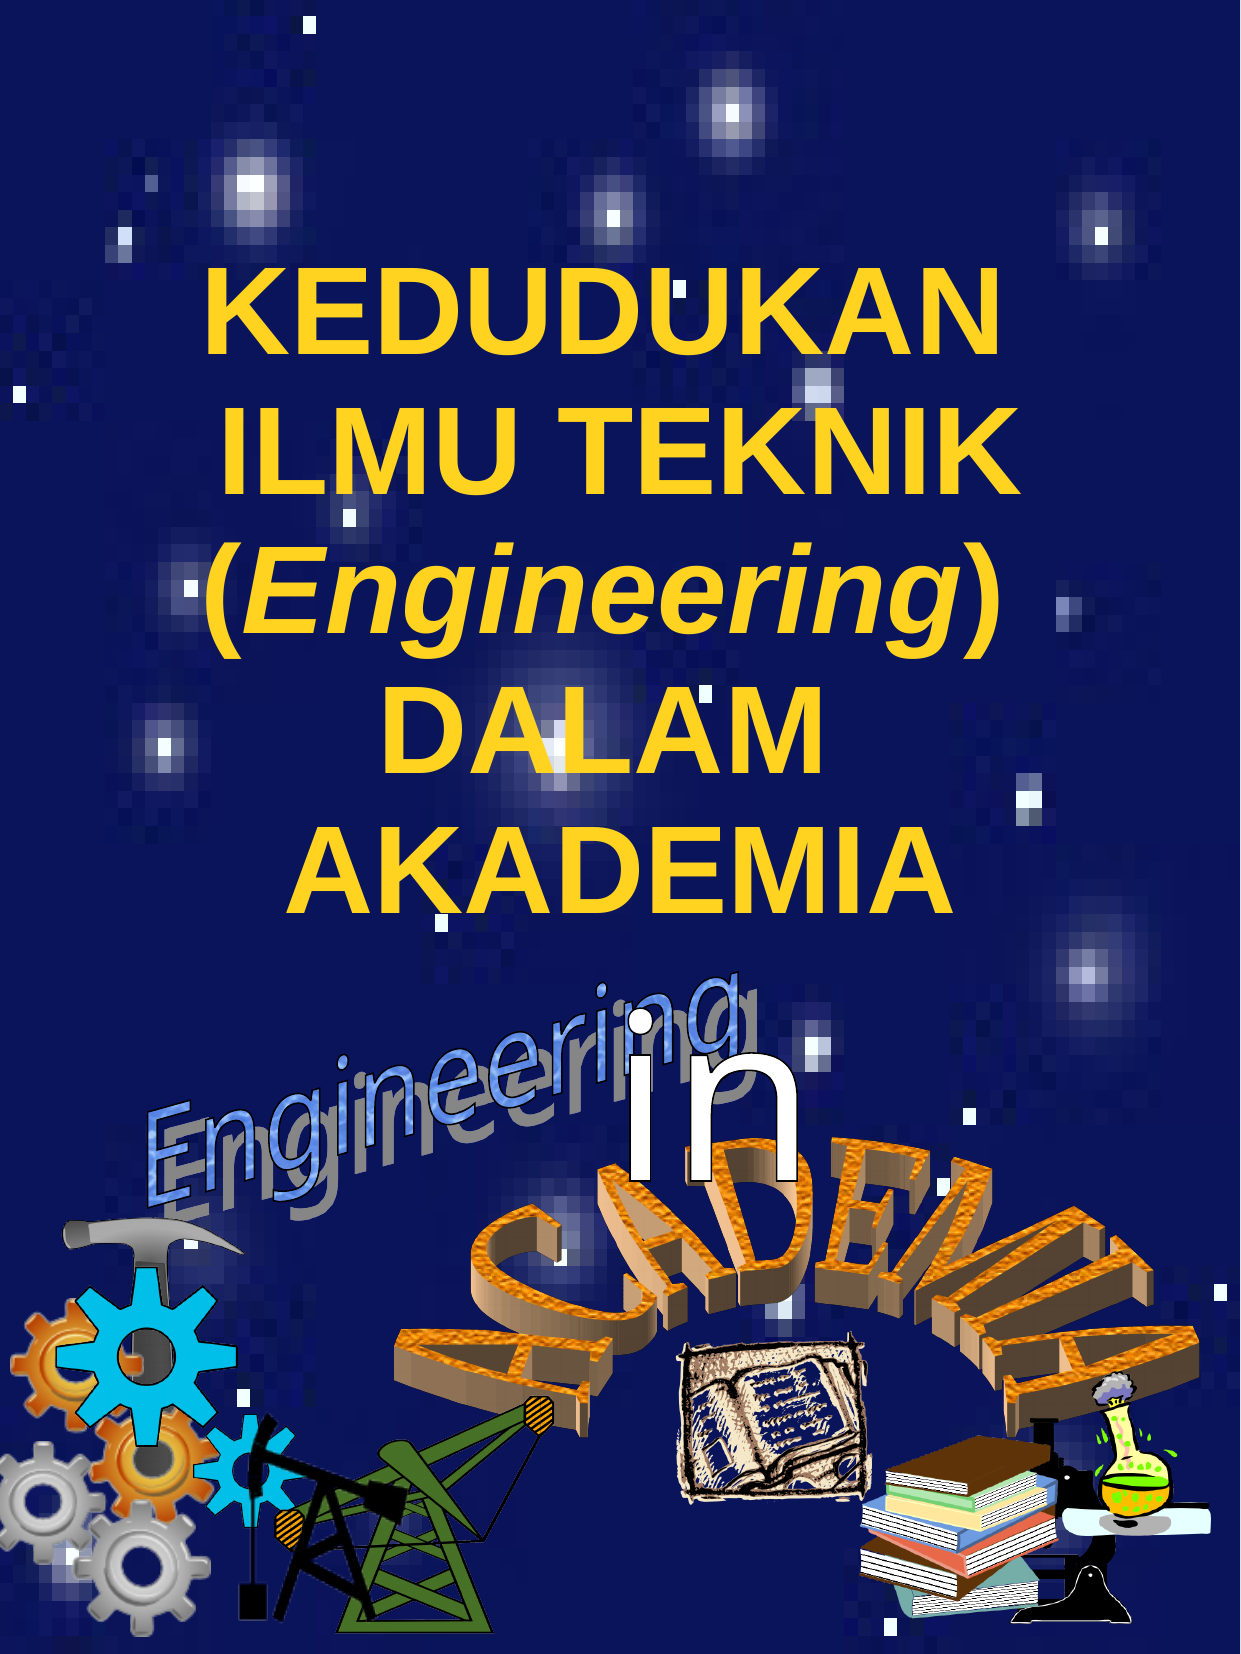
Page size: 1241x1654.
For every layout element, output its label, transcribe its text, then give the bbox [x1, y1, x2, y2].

text_box Engineering [596, 1008, 607, 1084]
text_box in [630, 1055, 651, 1181]
text_box Engineering [624, 993, 673, 1076]
text_box Engineering [365, 1065, 414, 1148]
text_box Engineering [428, 1048, 478, 1125]
text_box Engineering [268, 1088, 320, 1184]
text_box Engineering [687, 971, 739, 1058]
text_box Engineering [205, 1109, 255, 1184]
text_box in [628, 1008, 653, 1035]
text_box Engineering [488, 1031, 538, 1108]
subtitle KEDUDUKAN ILMU TEKNIK (Engineering) DALAM AKADEMIA [62, 241, 1179, 941]
picture [0, 0, 1241, 1654]
text_box Engineering [337, 1080, 348, 1156]
text_box Engineering [552, 1013, 587, 1096]
text_box Engineering [147, 1100, 191, 1184]
text_box in [690, 1052, 798, 1181]
